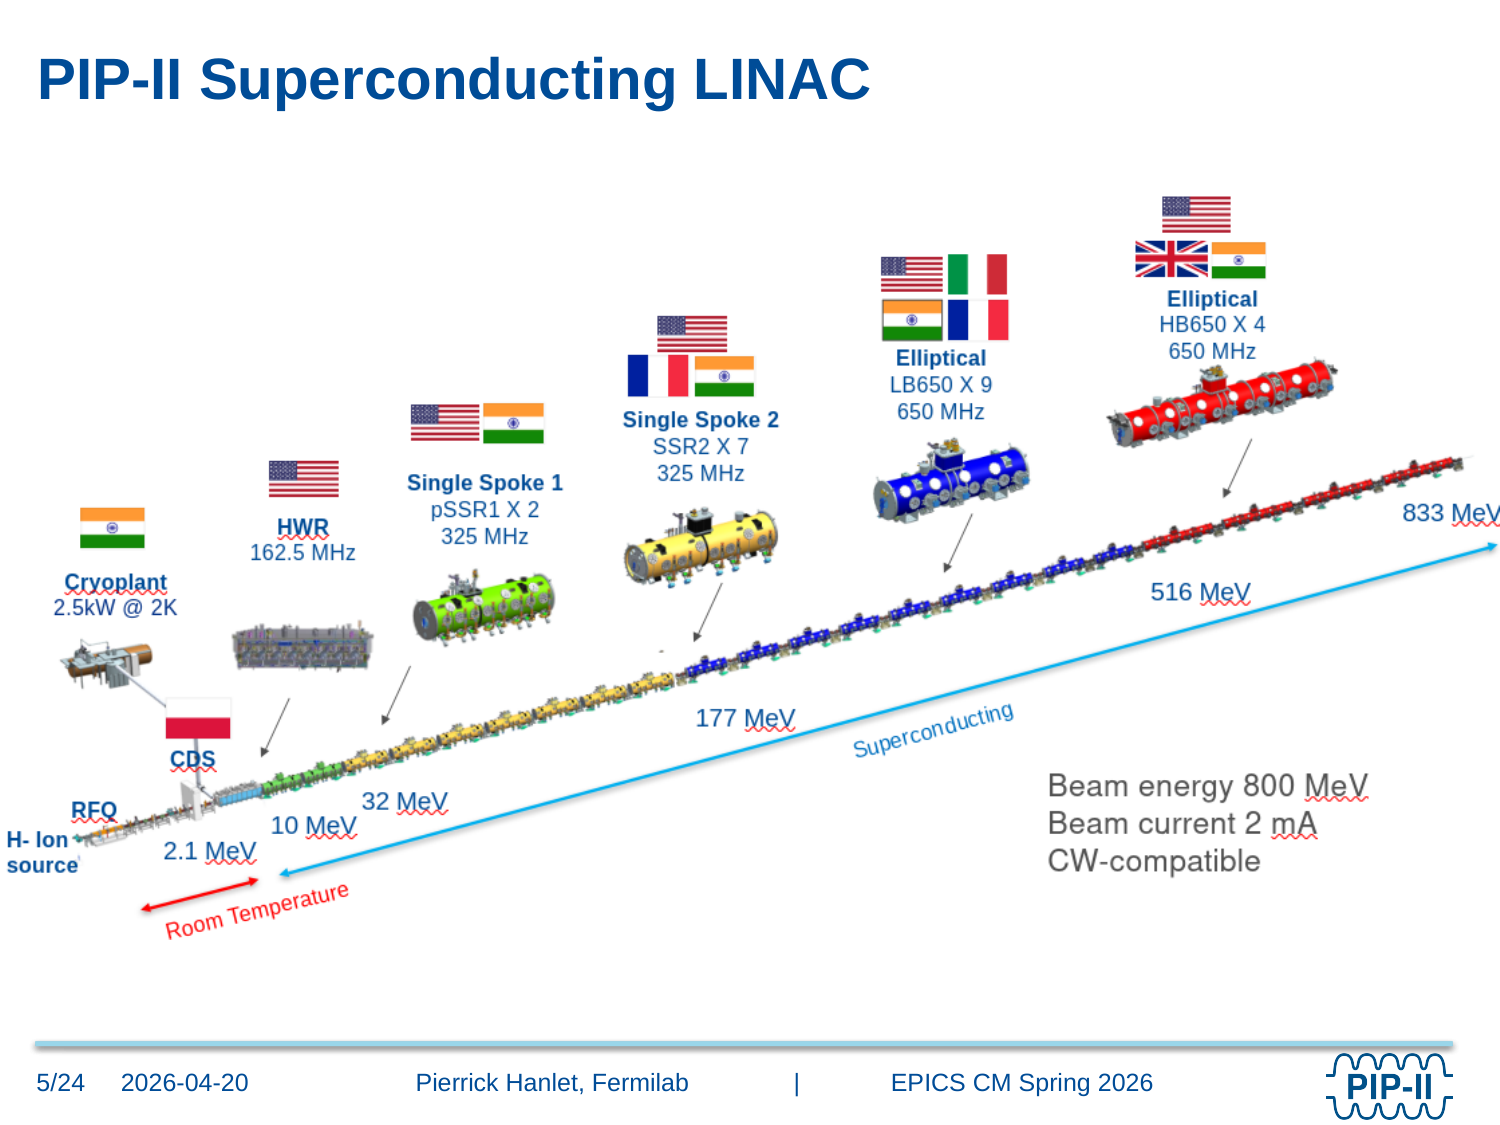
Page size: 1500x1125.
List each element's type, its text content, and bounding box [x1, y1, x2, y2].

slide_number 2026-04-20 [120, 1066, 276, 1107]
slide_number <number>/24 [36, 1066, 105, 1106]
title PIP-II Superconducting LINAC [37, 41, 1463, 112]
picture [0, 194, 1500, 940]
picture [1326, 1053, 1453, 1120]
footer Pierrick Hanlet, Fermilab | EPICS CM Spring 2026 [293, 1066, 1279, 1107]
